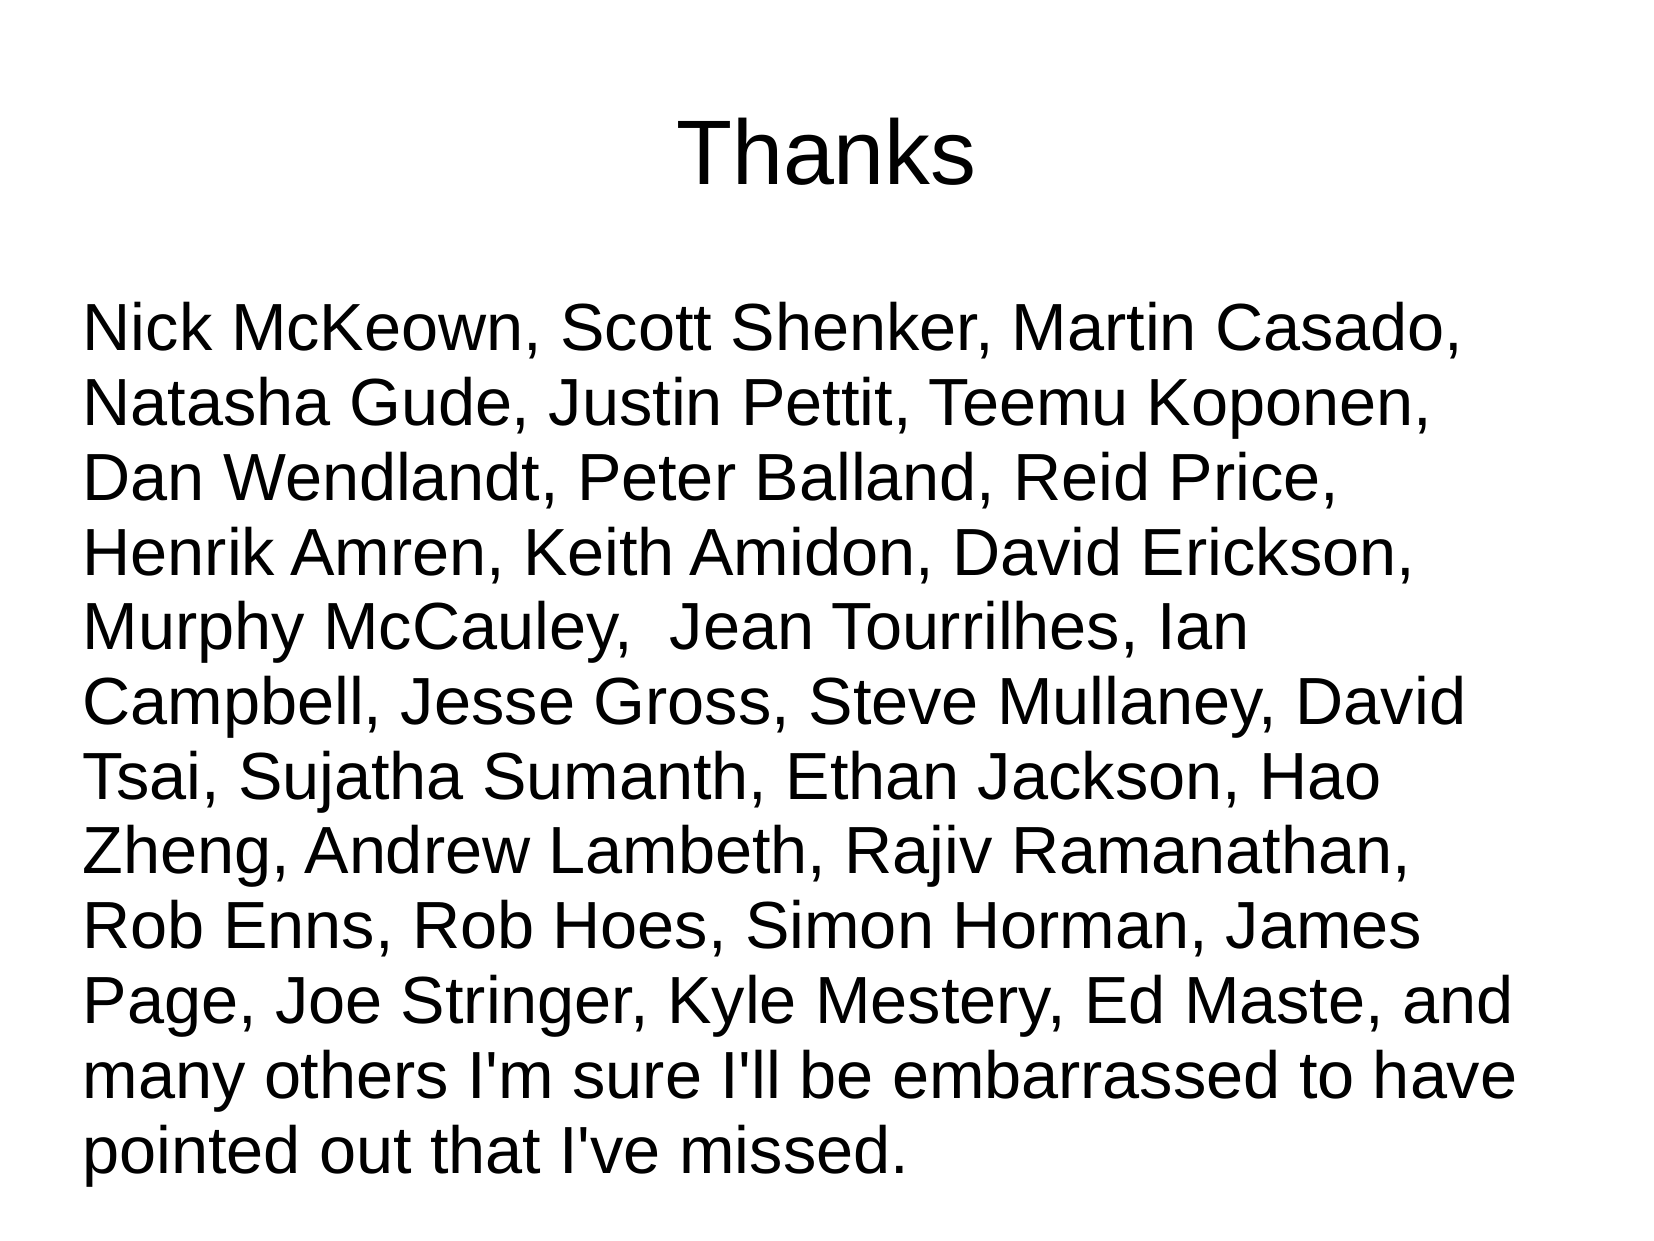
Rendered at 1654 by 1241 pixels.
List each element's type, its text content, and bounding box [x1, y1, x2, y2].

title Thanks [82, 49, 1571, 257]
list Nick McKeown, Scott Shenker, Martin Casado, Natasha Gude, Justin Pettit, Teemu Koponen, Dan Wendlandt, Peter Balland, Reid Price, Henrik Amren, Keith Amidon, David Erickson, Murphy McCauley, Jean Tourrilhes, Ian Campbell, Jesse Gross, Steve Mullaney, David Tsai, Sujatha Sumanth, Ethan Jackson, Hao Zheng, Andrew Lambeth, Rajiv Ramanathan, Rob Enns, Rob Hoes, Simon Horman, James Page, Joe Stringer, Kyle Mestery, Ed Maste, and many others I'm sure I'll be embarrassed to have pointed out that I've missed. [82, 290, 1538, 1198]
